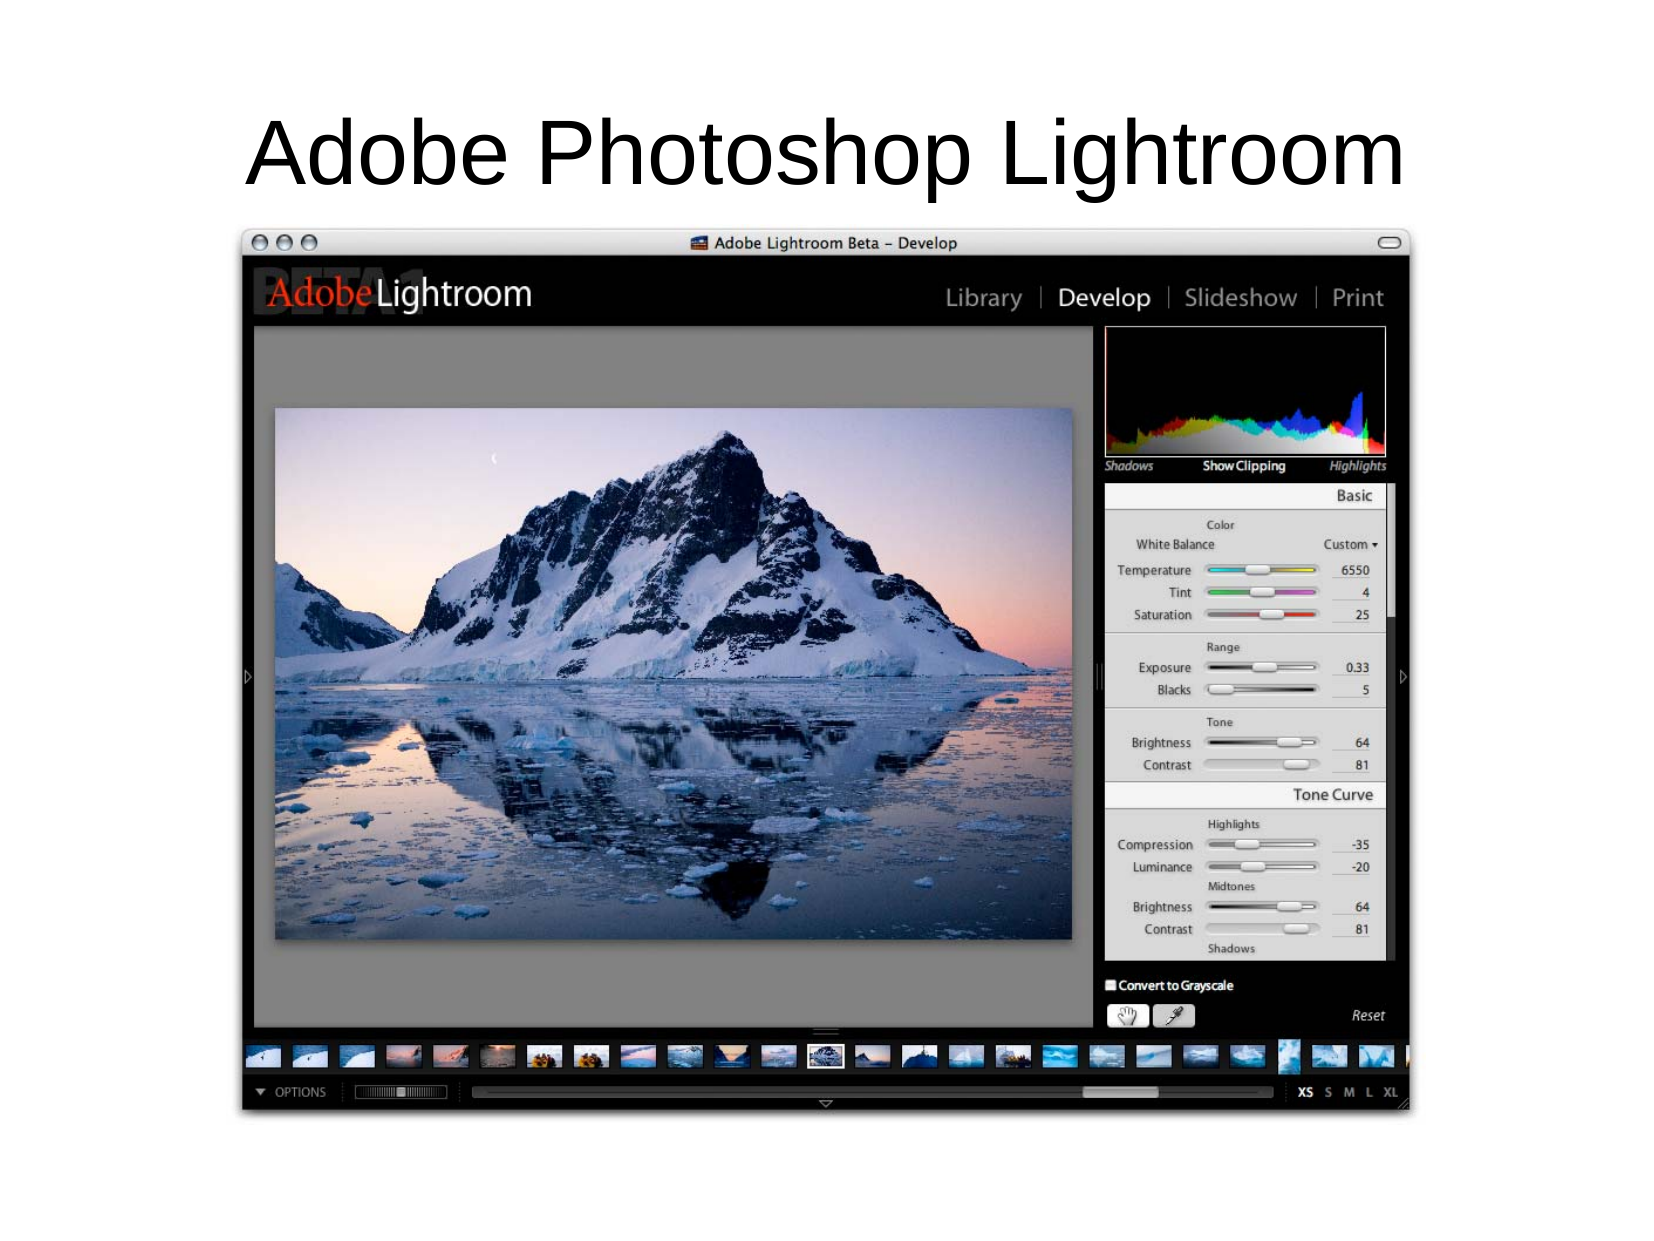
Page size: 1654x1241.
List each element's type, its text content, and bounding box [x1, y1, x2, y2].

title Adobe Photoshop Lightroom [82, 49, 1571, 257]
picture [226, 224, 1426, 1126]
